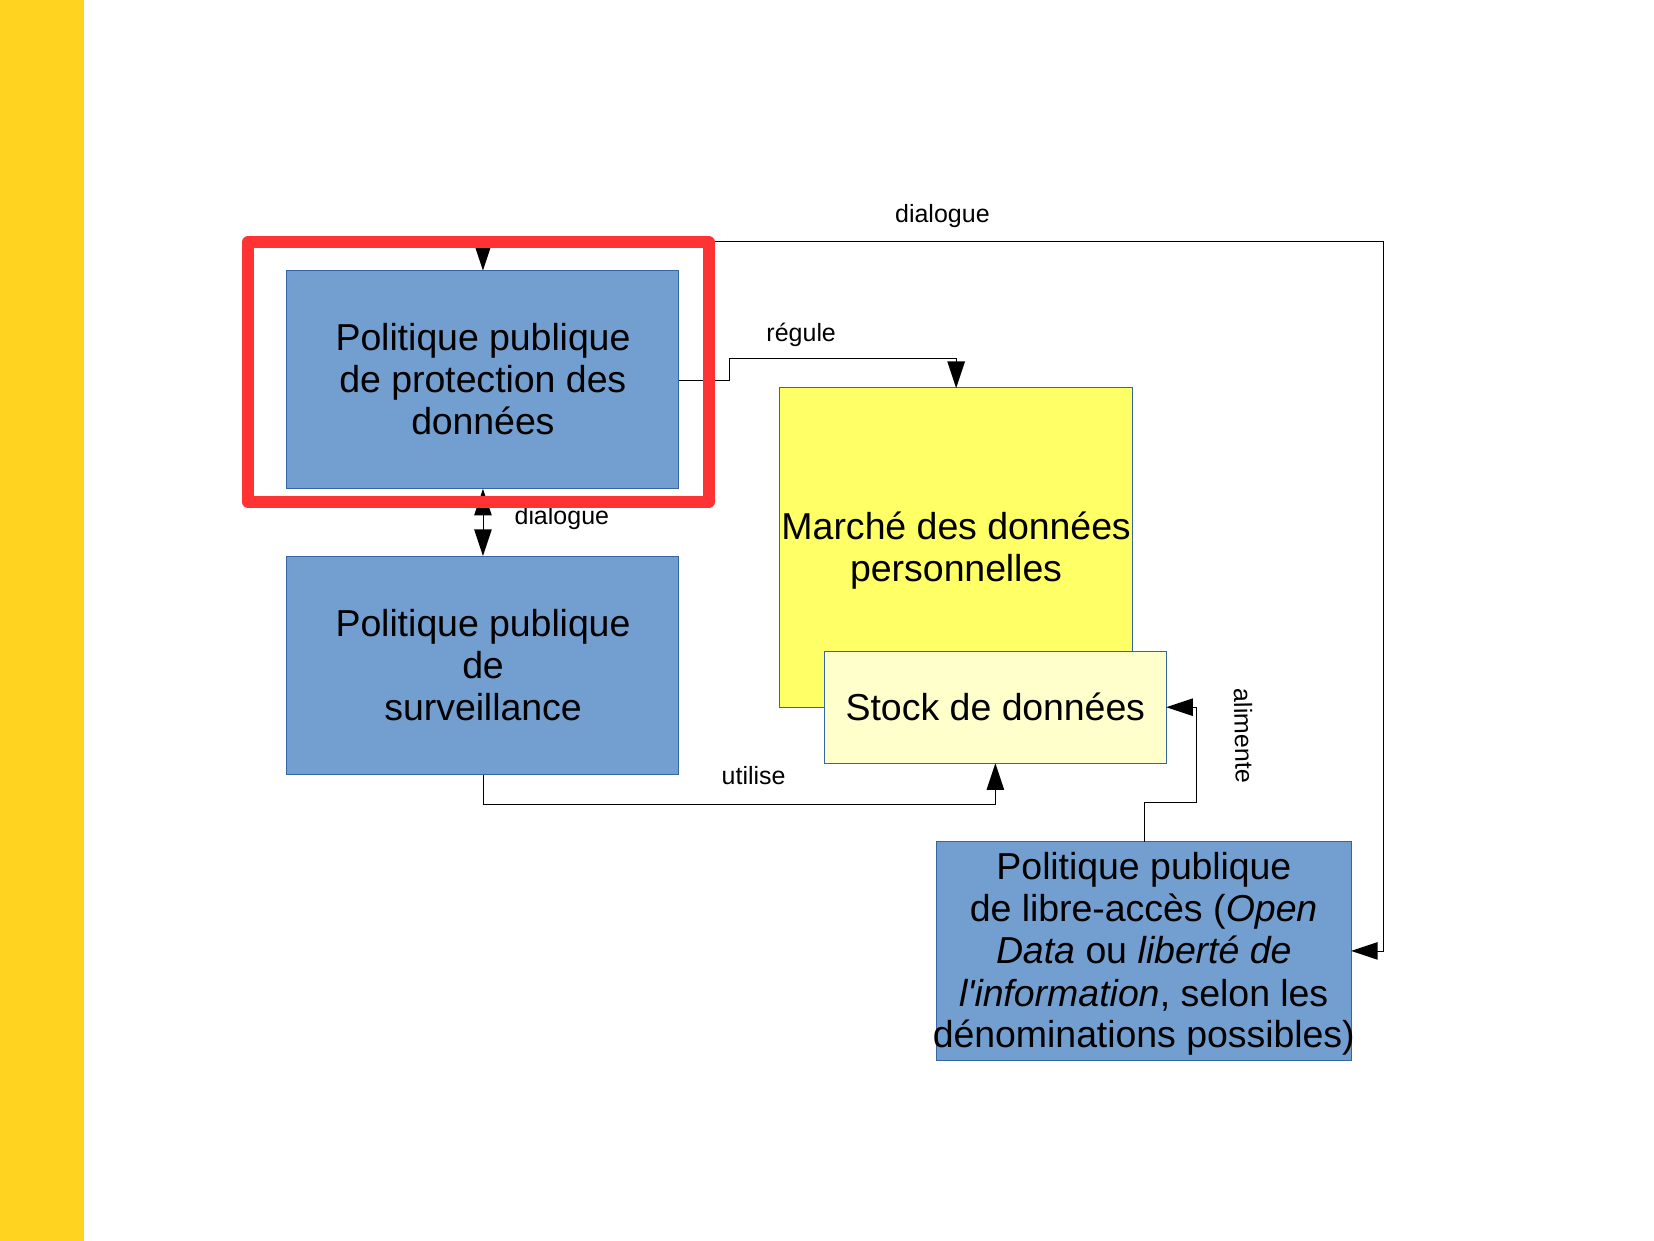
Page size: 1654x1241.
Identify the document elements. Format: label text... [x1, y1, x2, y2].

text_box [0, 0, 84, 1241]
text_box utilise [706, 754, 833, 812]
text_box Politique publique de libre-accès (Open Data ou liberté de l'information, selon les dénominations possibles) [936, 841, 1352, 1061]
text_box alimente [1206, 673, 1268, 847]
text_box Stock de données [824, 651, 1167, 764]
text_box dialogue [499, 508, 672, 552]
text_box Marché des données personnelles [779, 387, 1133, 708]
text_box Politique publique de protection des données [286, 270, 679, 489]
text_box régule [751, 311, 886, 369]
text_box dialogue [880, 191, 1053, 263]
text_box Politique publique de surveillance [286, 556, 679, 775]
